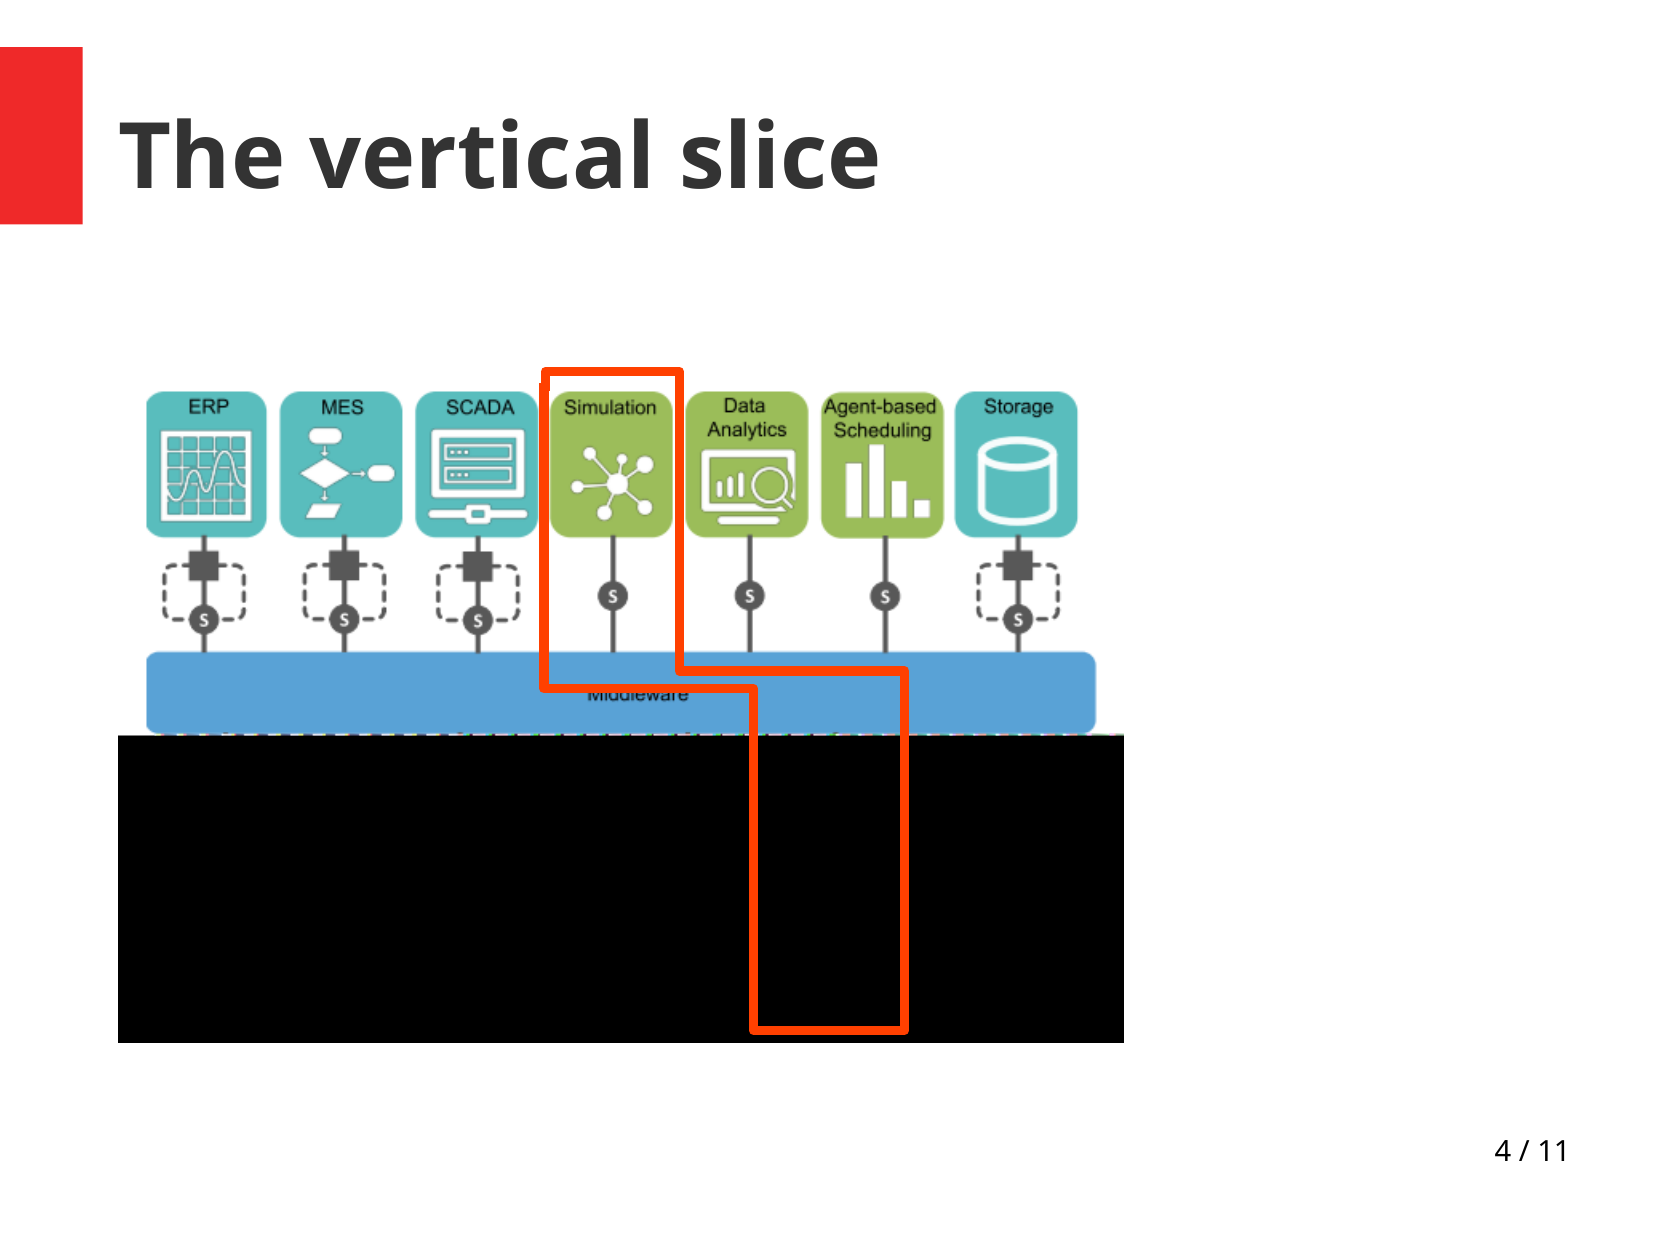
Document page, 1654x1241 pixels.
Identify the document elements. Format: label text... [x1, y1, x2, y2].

picture [118, 371, 1124, 1043]
picture [549, 376, 900, 1026]
title The vertical slice [118, 49, 1571, 257]
